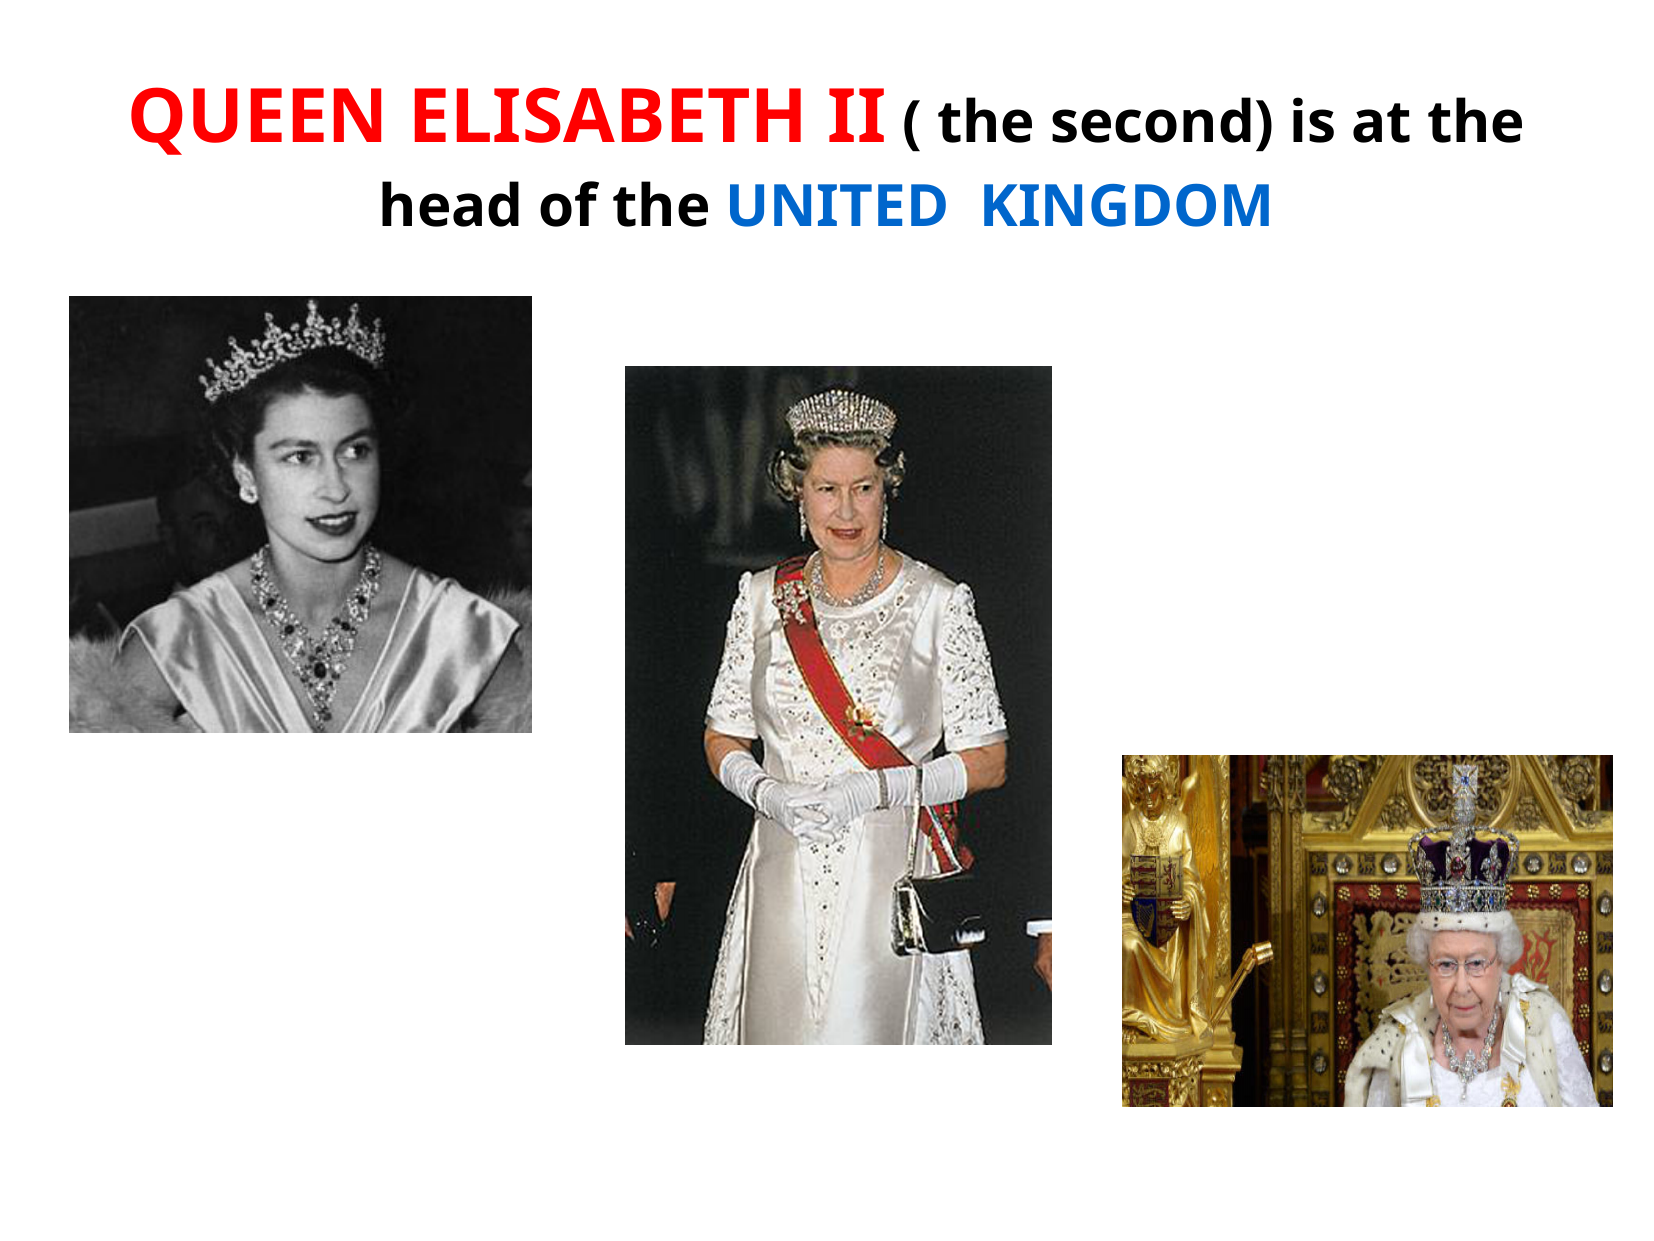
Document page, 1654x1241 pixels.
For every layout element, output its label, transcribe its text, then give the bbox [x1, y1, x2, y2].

picture [625, 366, 1052, 1045]
picture [1122, 755, 1613, 1107]
title QUEEN ELISABETH II ( the second) is at the head of the UNITED KINGDOM [82, 49, 1571, 257]
picture [69, 296, 532, 733]
